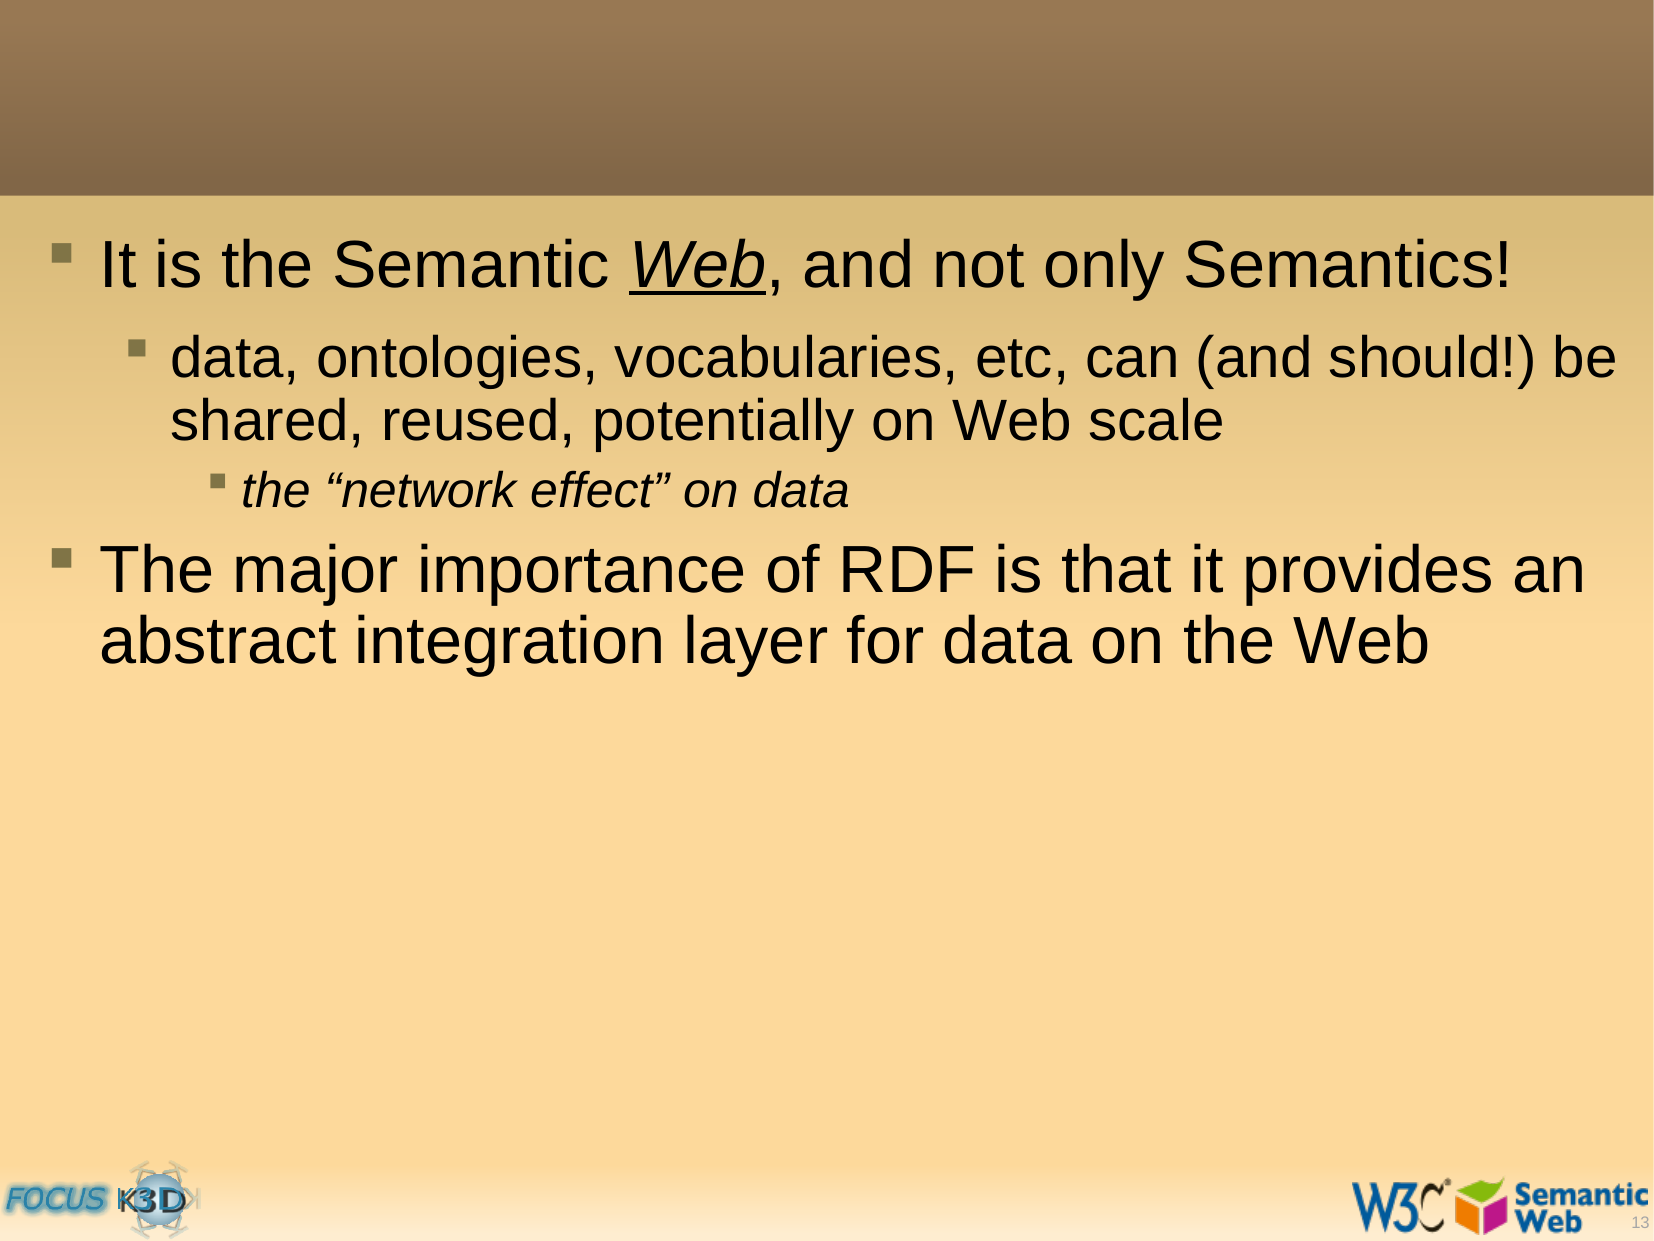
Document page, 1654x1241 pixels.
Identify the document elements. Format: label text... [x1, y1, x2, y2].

list It is the Semantic Web, and not only Semantics! data, ontologies, vocabularies, etc, can (and should!) be shared, reused, potentially on Web scale the “network effect” on data The major importance of RDF is that it provides an abstract integration layer for data on the Web [29, 218, 1624, 1205]
picture [0, 0, 1654, 1241]
